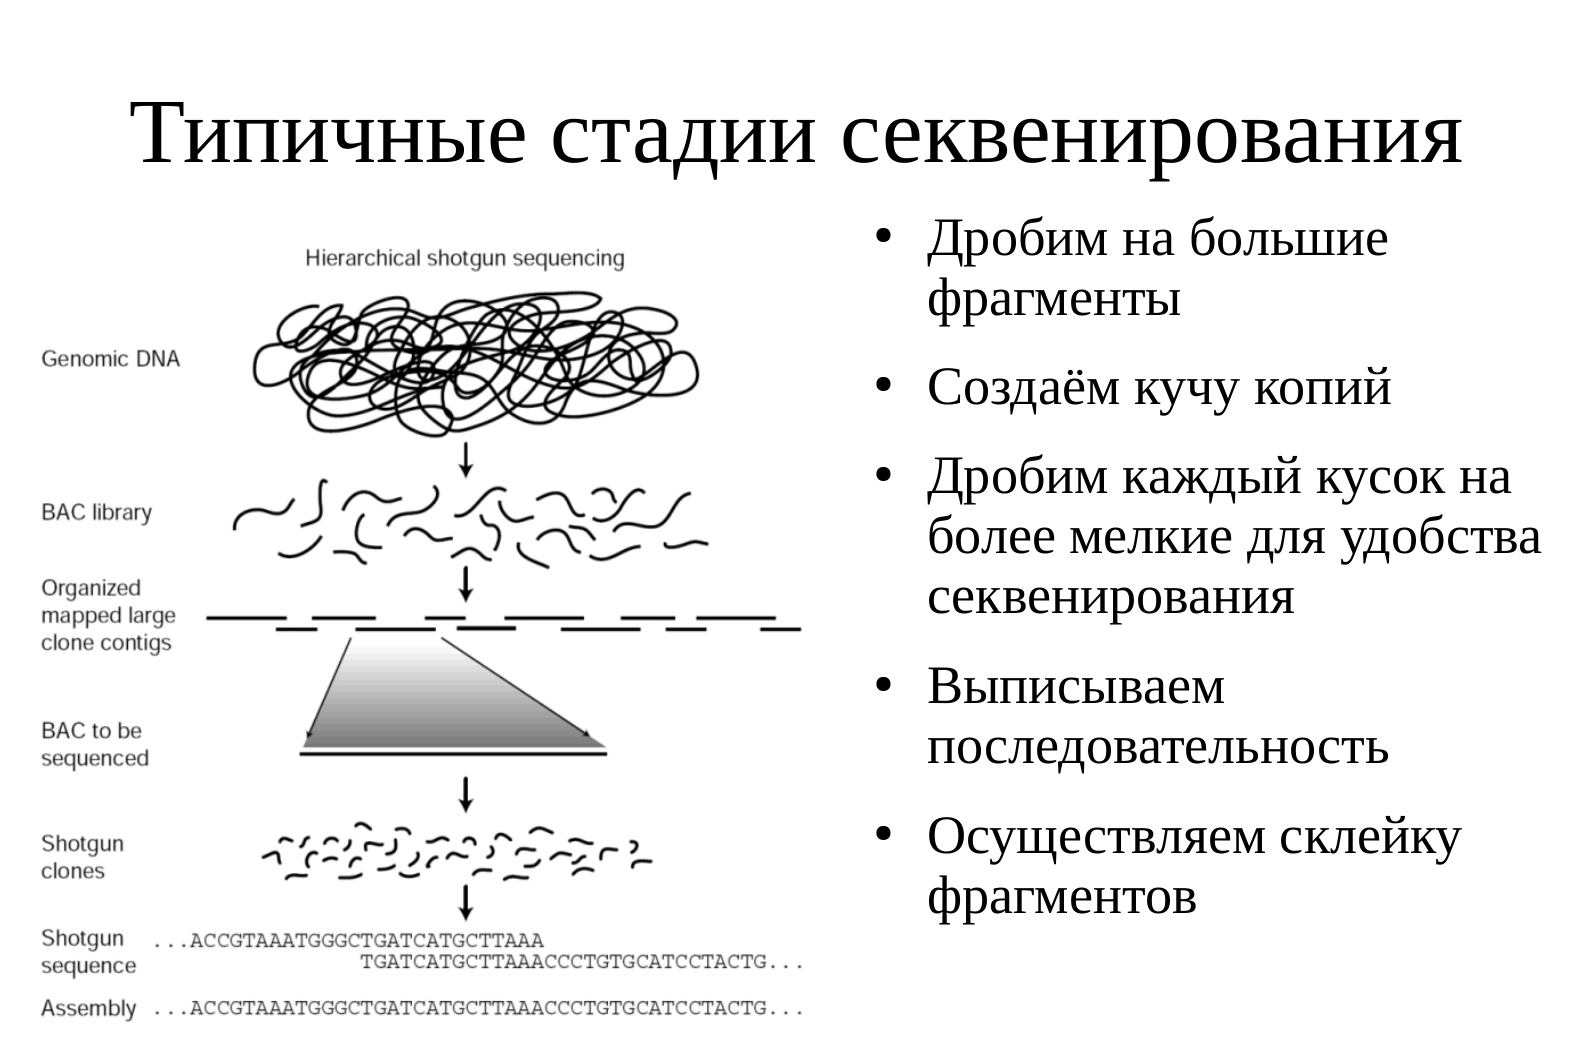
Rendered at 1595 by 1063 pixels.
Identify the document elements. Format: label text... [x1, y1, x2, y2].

title Типичные стадии секвенирования [79, 49, 1515, 213]
picture [29, 206, 827, 1034]
list Дробим на большие фрагменты Создаём кучу копий Дробим каждый кусок на более мелкие для удобства секвенирования Выписываем последовательность Осуществляем склейку фрагментов [856, 206, 1557, 925]
